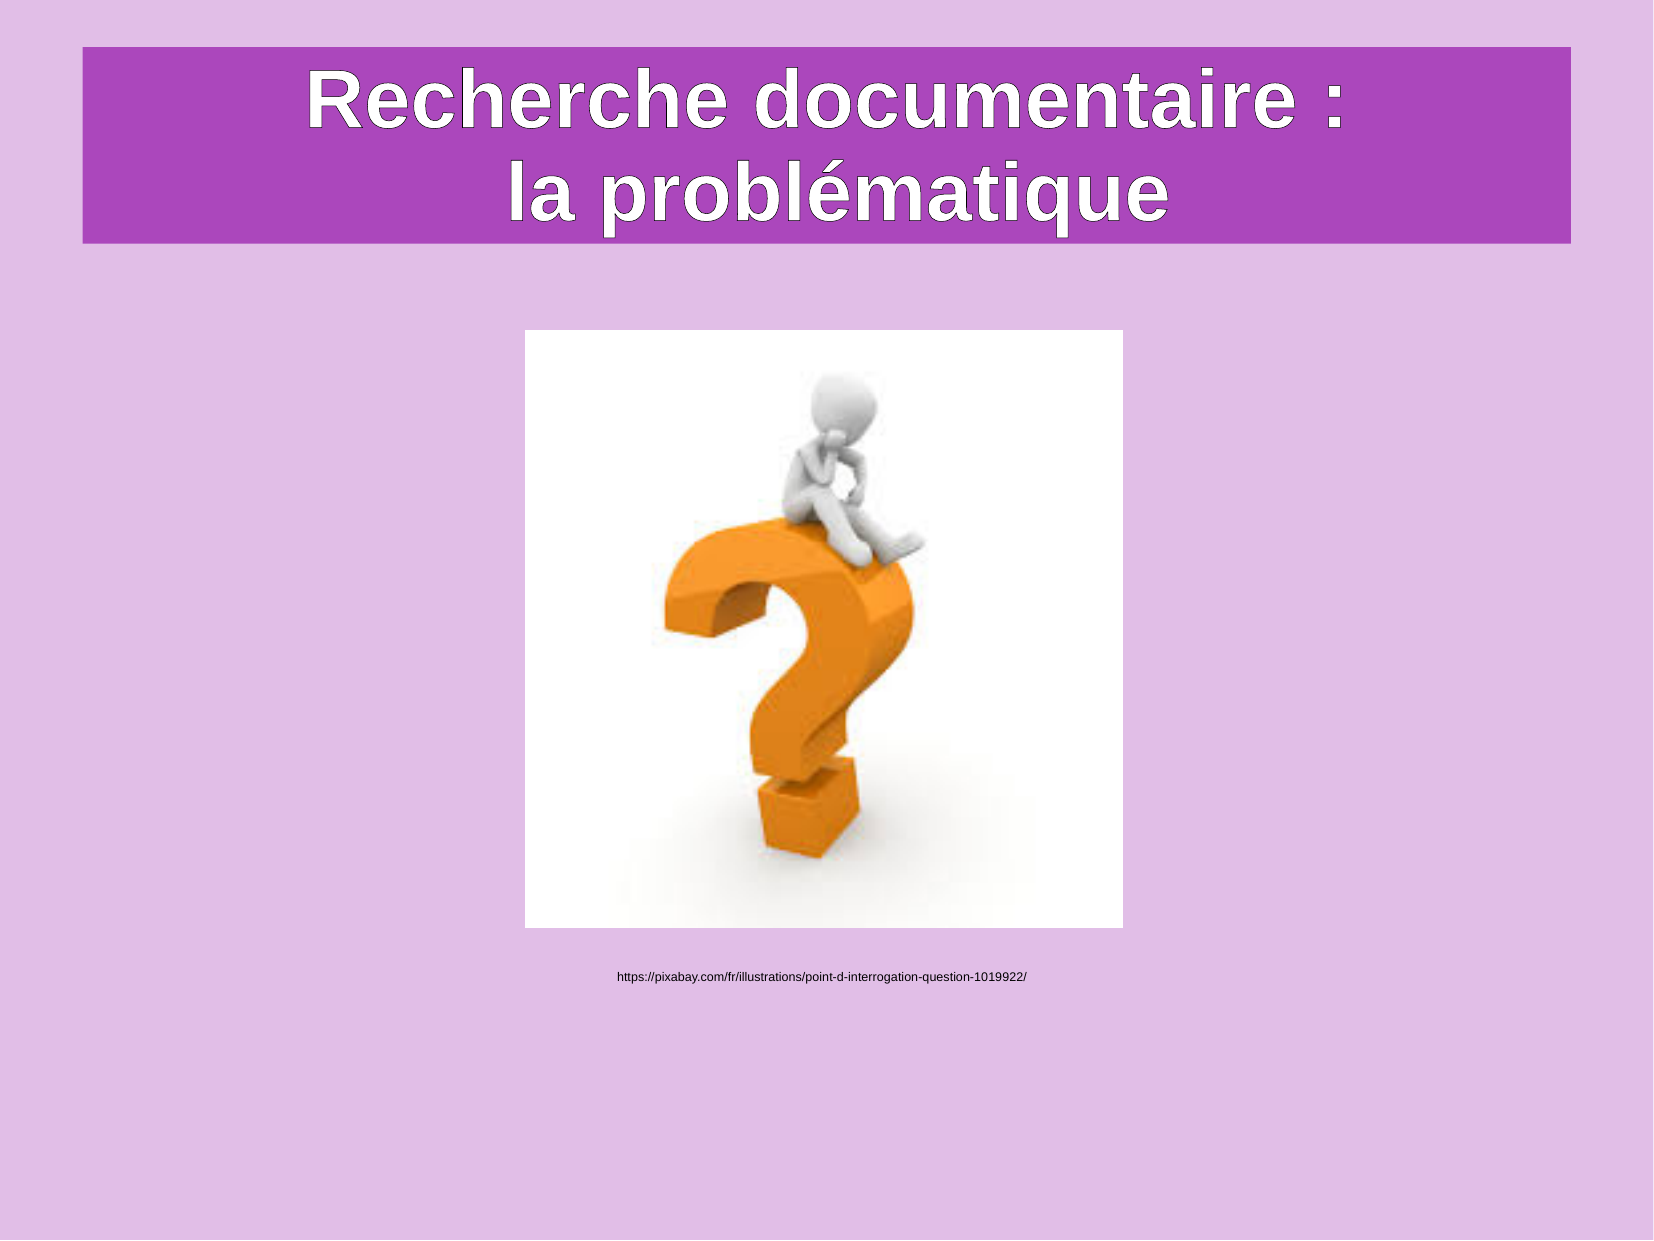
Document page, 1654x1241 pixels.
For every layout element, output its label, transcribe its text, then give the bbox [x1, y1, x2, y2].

text_box https://pixabay.com/fr/illustrations/point-d-interrogation-question-1019922/ [602, 963, 1063, 993]
title Recherche documentaire : la problématique [82, 47, 1571, 244]
picture [525, 330, 1123, 928]
